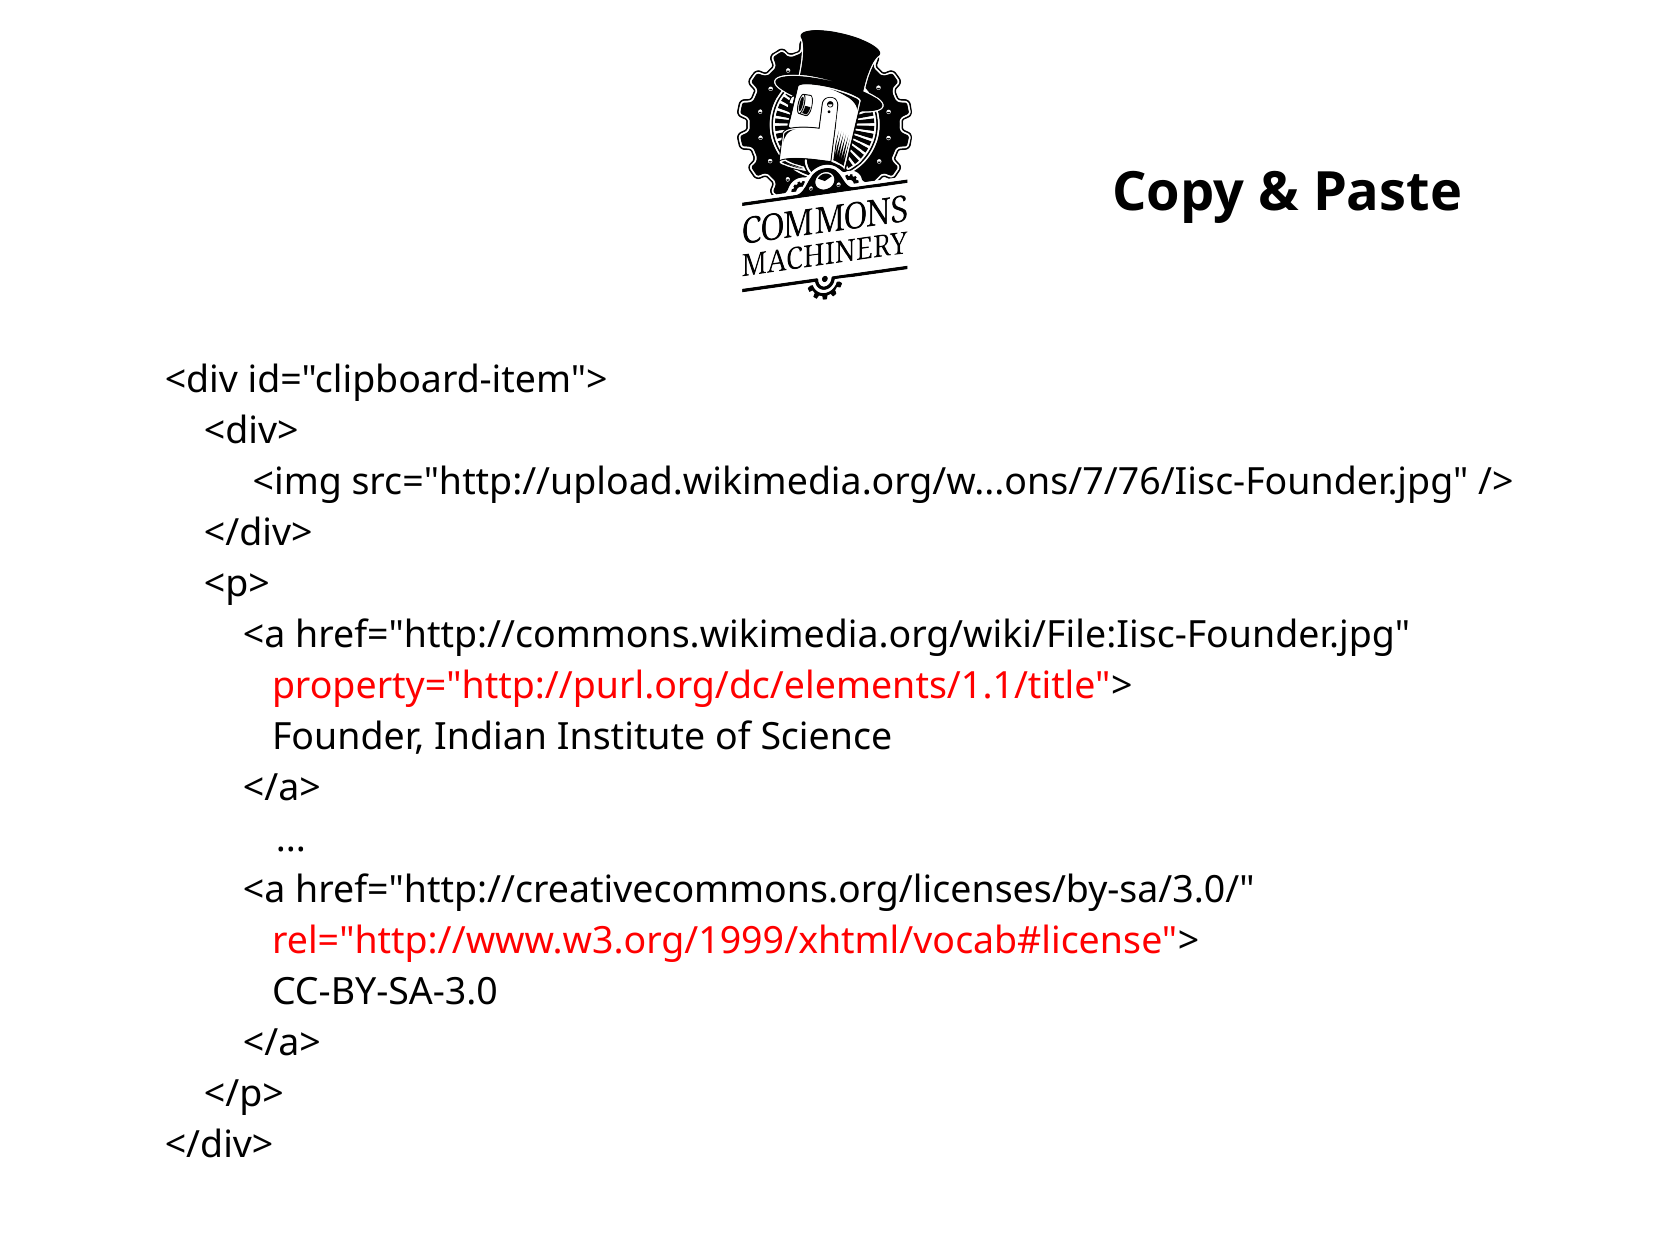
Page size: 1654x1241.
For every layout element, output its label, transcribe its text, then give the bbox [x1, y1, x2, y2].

picture [737, 30, 912, 300]
text_box <div id="clipboard-item"> <div> <img src="http://upload.wikimedia.org/w...ons/7/76/Iisc-Founder.jpg" /> </div> <p> <a href="http://commons.wikimedia.org/wiki/File:Iisc-Founder.jpg" property="http://purl.org/dc/elements/1.1/title"> Founder, Indian Institute of Science </a> ... <a href="http://creativecommons.org/licenses/by-sa/3.0/" rel="http://www.w3.org/1999/xhtml/vocab#license"> CC-BY-SA-3.0 </a> </p> </div> [111, 345, 1653, 1241]
title Copy & Paste [1019, 109, 1556, 271]
